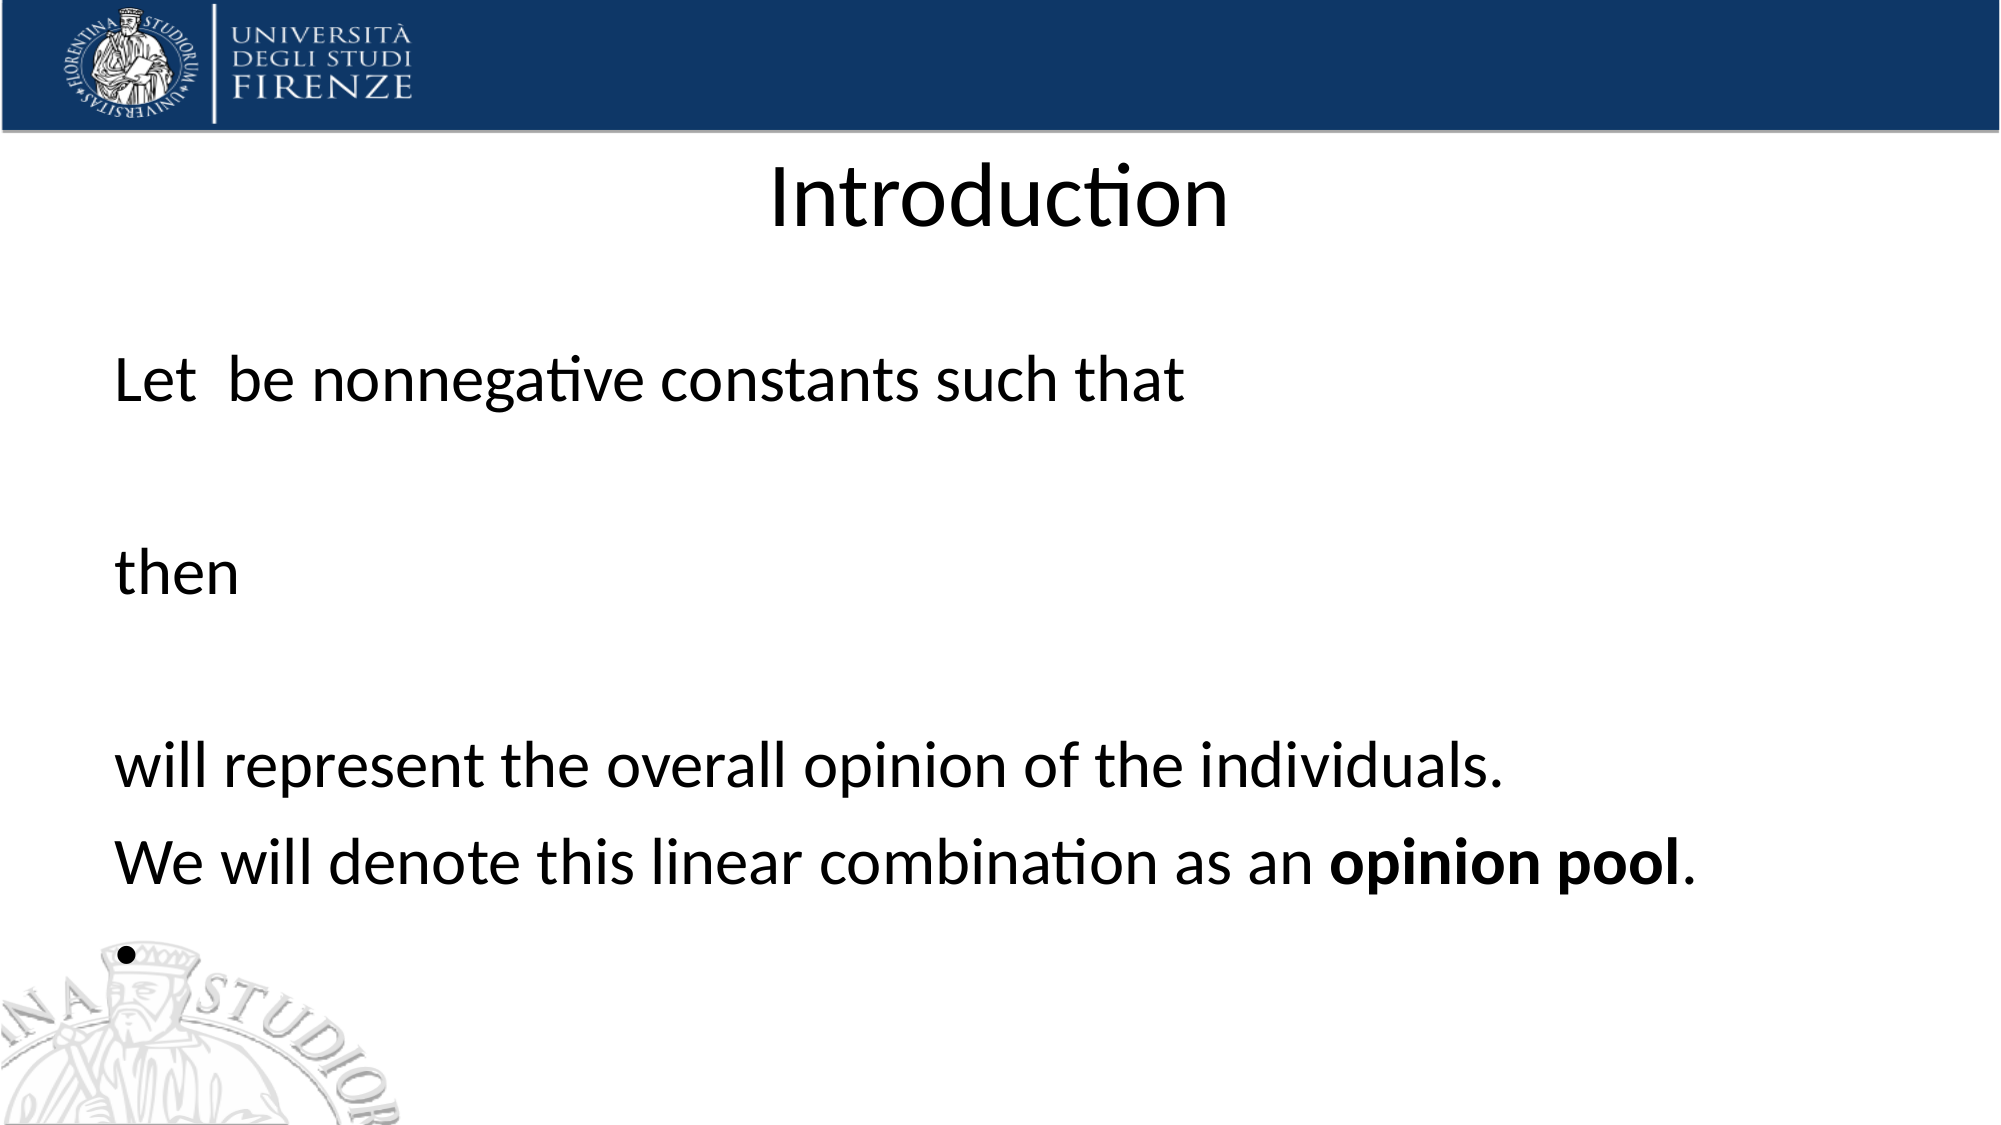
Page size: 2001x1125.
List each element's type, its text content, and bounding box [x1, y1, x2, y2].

title Introduction [99, 95, 1900, 284]
list Let be nonnegative constants such that then will represent the overall opinion of the individuals. We will denote this linear combination as an opinion pool. [99, 326, 1900, 936]
